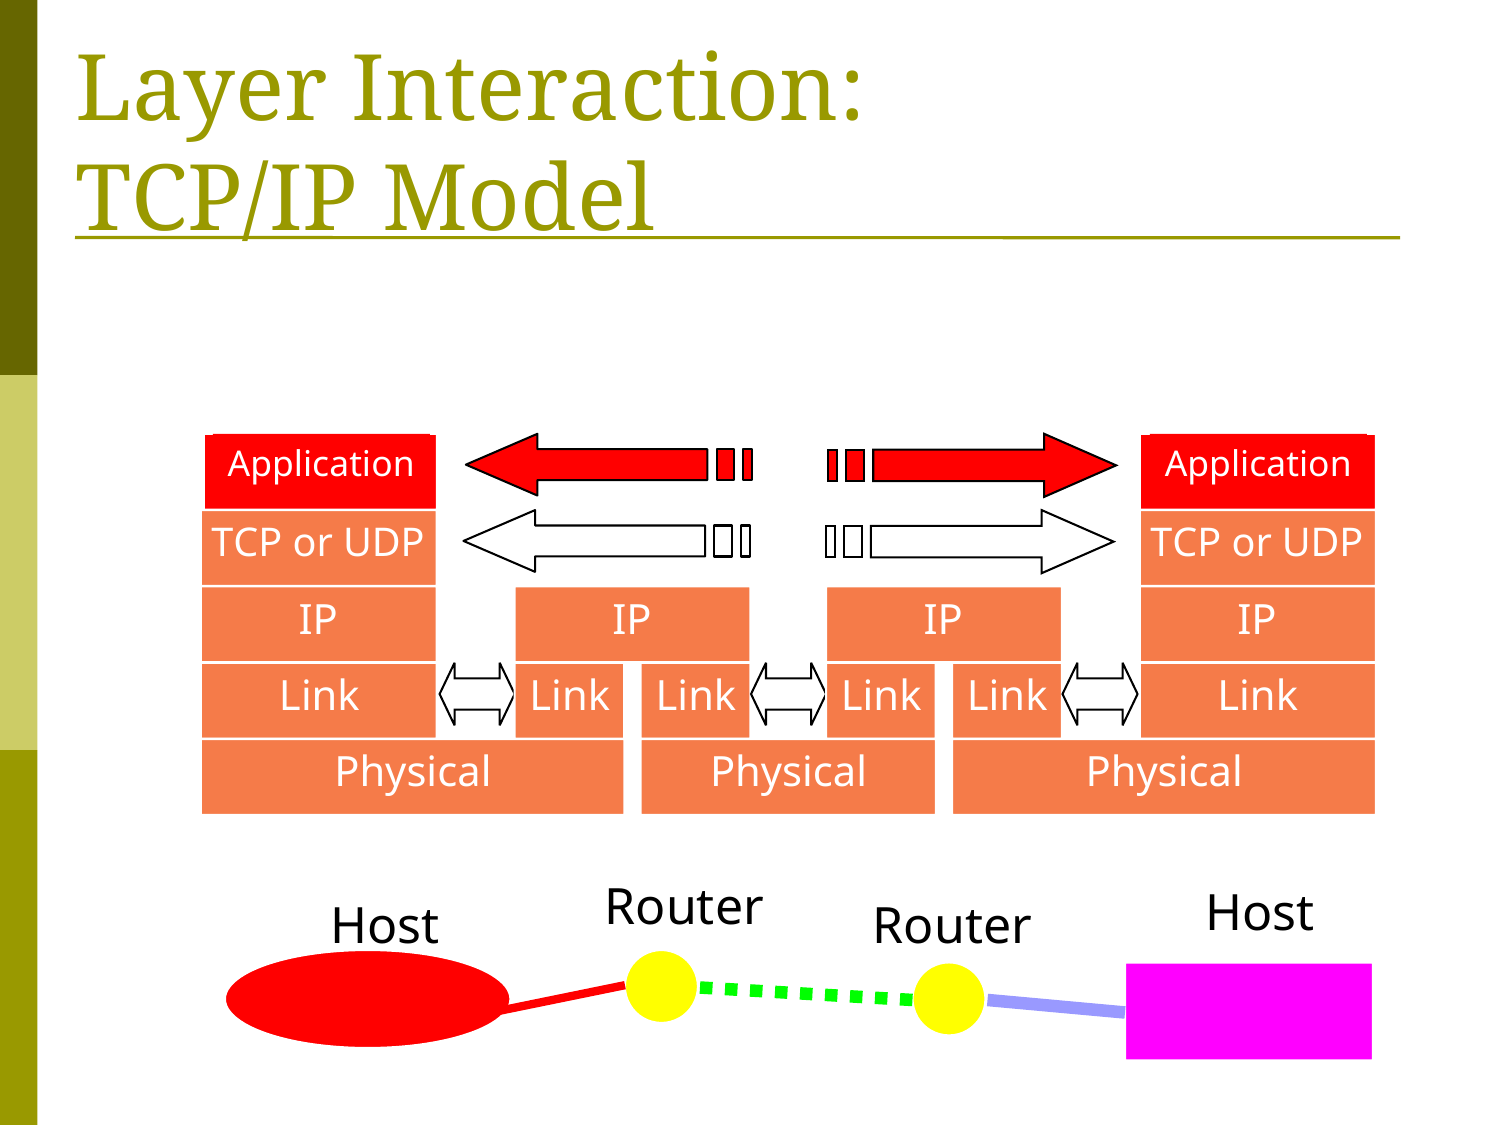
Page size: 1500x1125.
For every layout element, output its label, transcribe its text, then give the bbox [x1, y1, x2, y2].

text_box Physical [1070, 739, 1258, 804]
text_box Link [952, 662, 1063, 728]
text_box [913, 963, 986, 1036]
text_box [465, 433, 708, 496]
text_box Router [590, 869, 779, 944]
text_box [203, 433, 438, 510]
text_box [826, 586, 1062, 663]
text_box Host [1190, 875, 1330, 950]
text_box Application [212, 433, 430, 492]
text_box IP [908, 586, 978, 652]
text_box TCP or UDP [196, 510, 440, 573]
text_box Link [826, 662, 937, 728]
text_box Link [640, 662, 752, 728]
text_box IP [283, 586, 353, 652]
text_box [224, 953, 511, 1048]
text_box [846, 449, 865, 482]
text_box Host [315, 887, 455, 963]
text_box [873, 433, 1117, 497]
text_box Layer Interaction: TCP/IP Model [75, 29, 1426, 250]
text_box Application [1149, 433, 1367, 492]
text_box IP [597, 586, 667, 652]
text_box TCP or UDP [1135, 510, 1379, 573]
text_box IP [1222, 586, 1292, 652]
text_box [952, 573, 1376, 815]
text_box [828, 449, 838, 482]
text_box [743, 449, 752, 480]
text_box [514, 586, 751, 663]
text_box [640, 728, 936, 815]
text_box Link [264, 662, 375, 728]
text_box [1125, 962, 1373, 1061]
text_box Physical [319, 739, 507, 804]
text_box [717, 449, 734, 480]
text_box [625, 950, 698, 1023]
text_box Link [514, 662, 625, 728]
text_box [1139, 433, 1376, 510]
text_box Router [858, 887, 1048, 963]
text_box Link [1202, 662, 1313, 728]
text_box Physical [695, 739, 883, 804]
text_box [200, 573, 625, 815]
